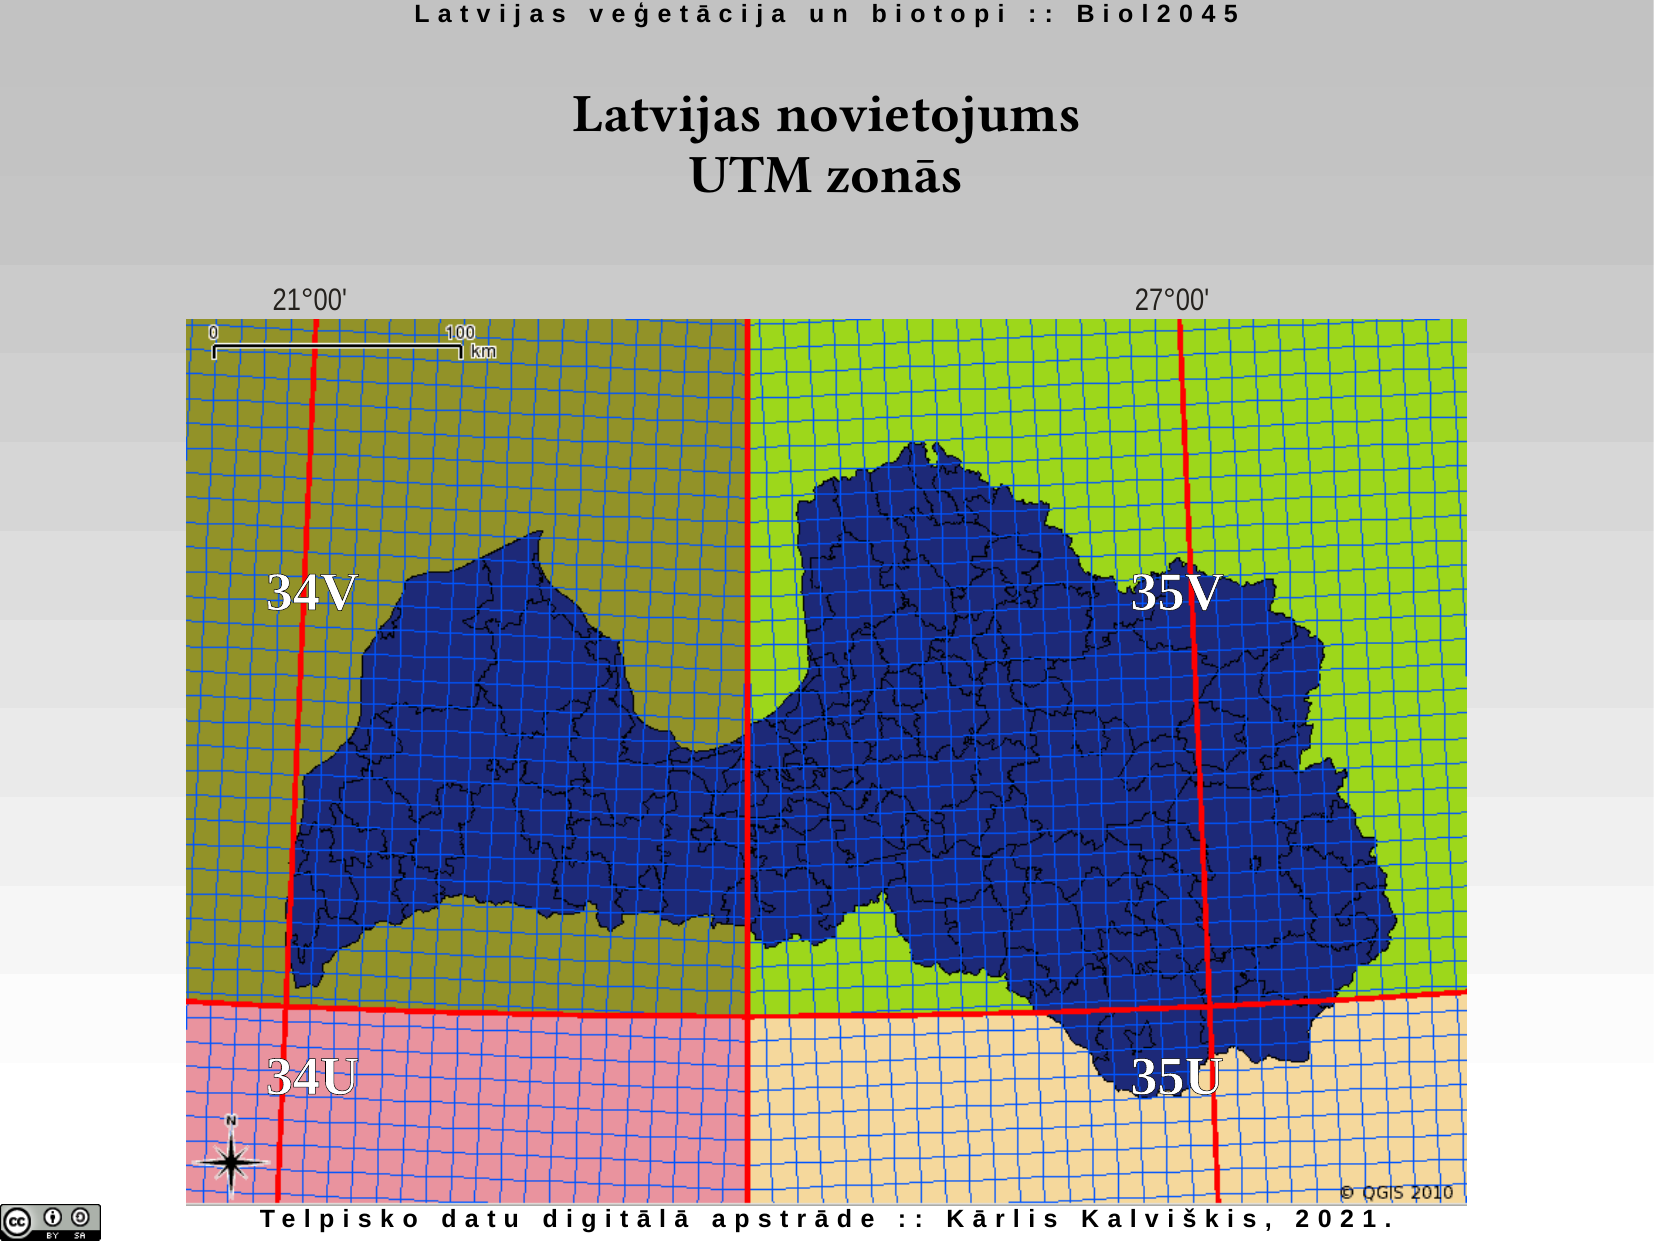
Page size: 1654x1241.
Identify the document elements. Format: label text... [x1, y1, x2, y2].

text_box 34U [265, 1045, 360, 1106]
title Latvijas novietojums UTM zonās [0, 1, 1654, 287]
text_box 27°00' [1134, 281, 1239, 318]
picture [0, 287, 1654, 1241]
text_box 21°00' [272, 281, 376, 318]
text_box 35U [1130, 1045, 1225, 1106]
text_box 35V [1130, 561, 1225, 622]
text_box 34V [265, 561, 360, 622]
